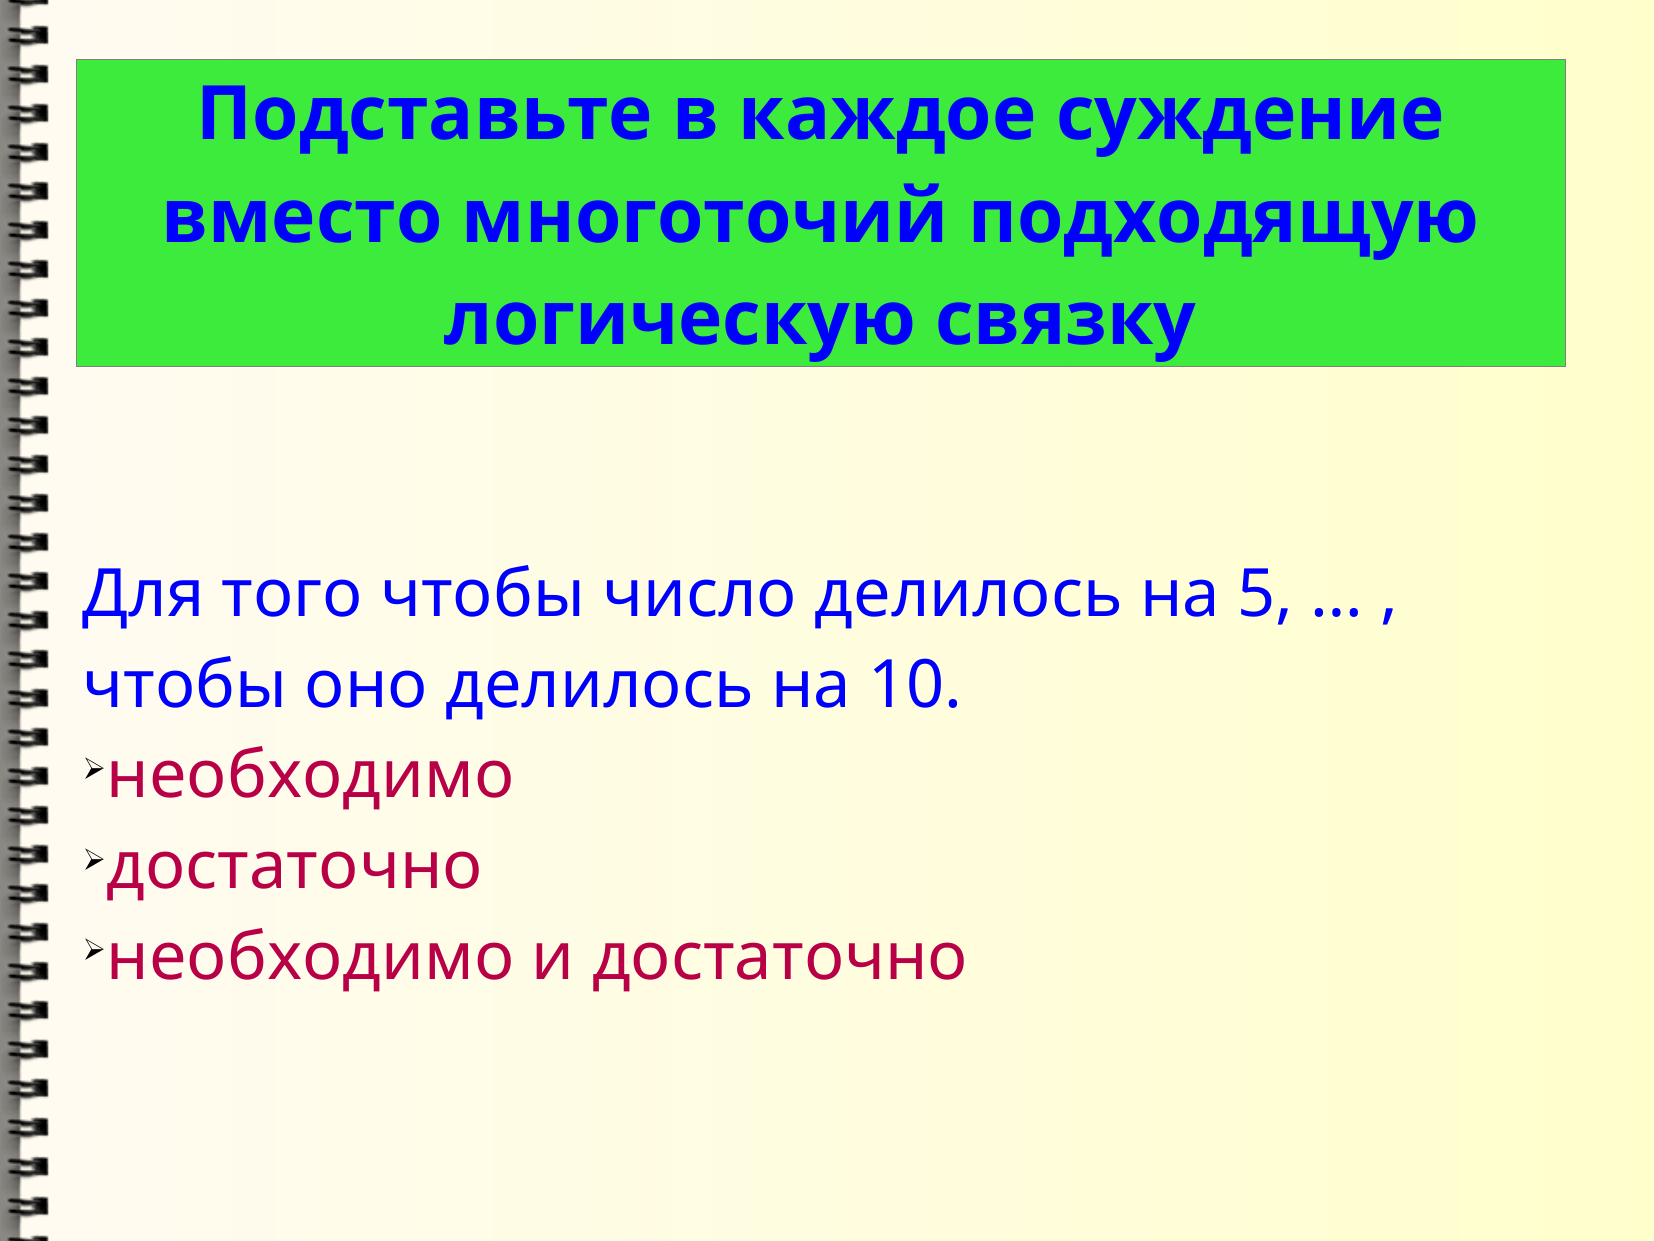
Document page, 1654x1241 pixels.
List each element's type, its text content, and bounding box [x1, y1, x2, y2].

title Подставьте в каждое суждение вместо многоточий подходящую логическую связку [76, 79, 1566, 347]
picture [0, 0, 1654, 1241]
subtitle Для того чтобы число делилось на 5, … , чтобы оно делилось на 10. необходимо достаточно необходимо и достаточно [82, 442, 1571, 1102]
